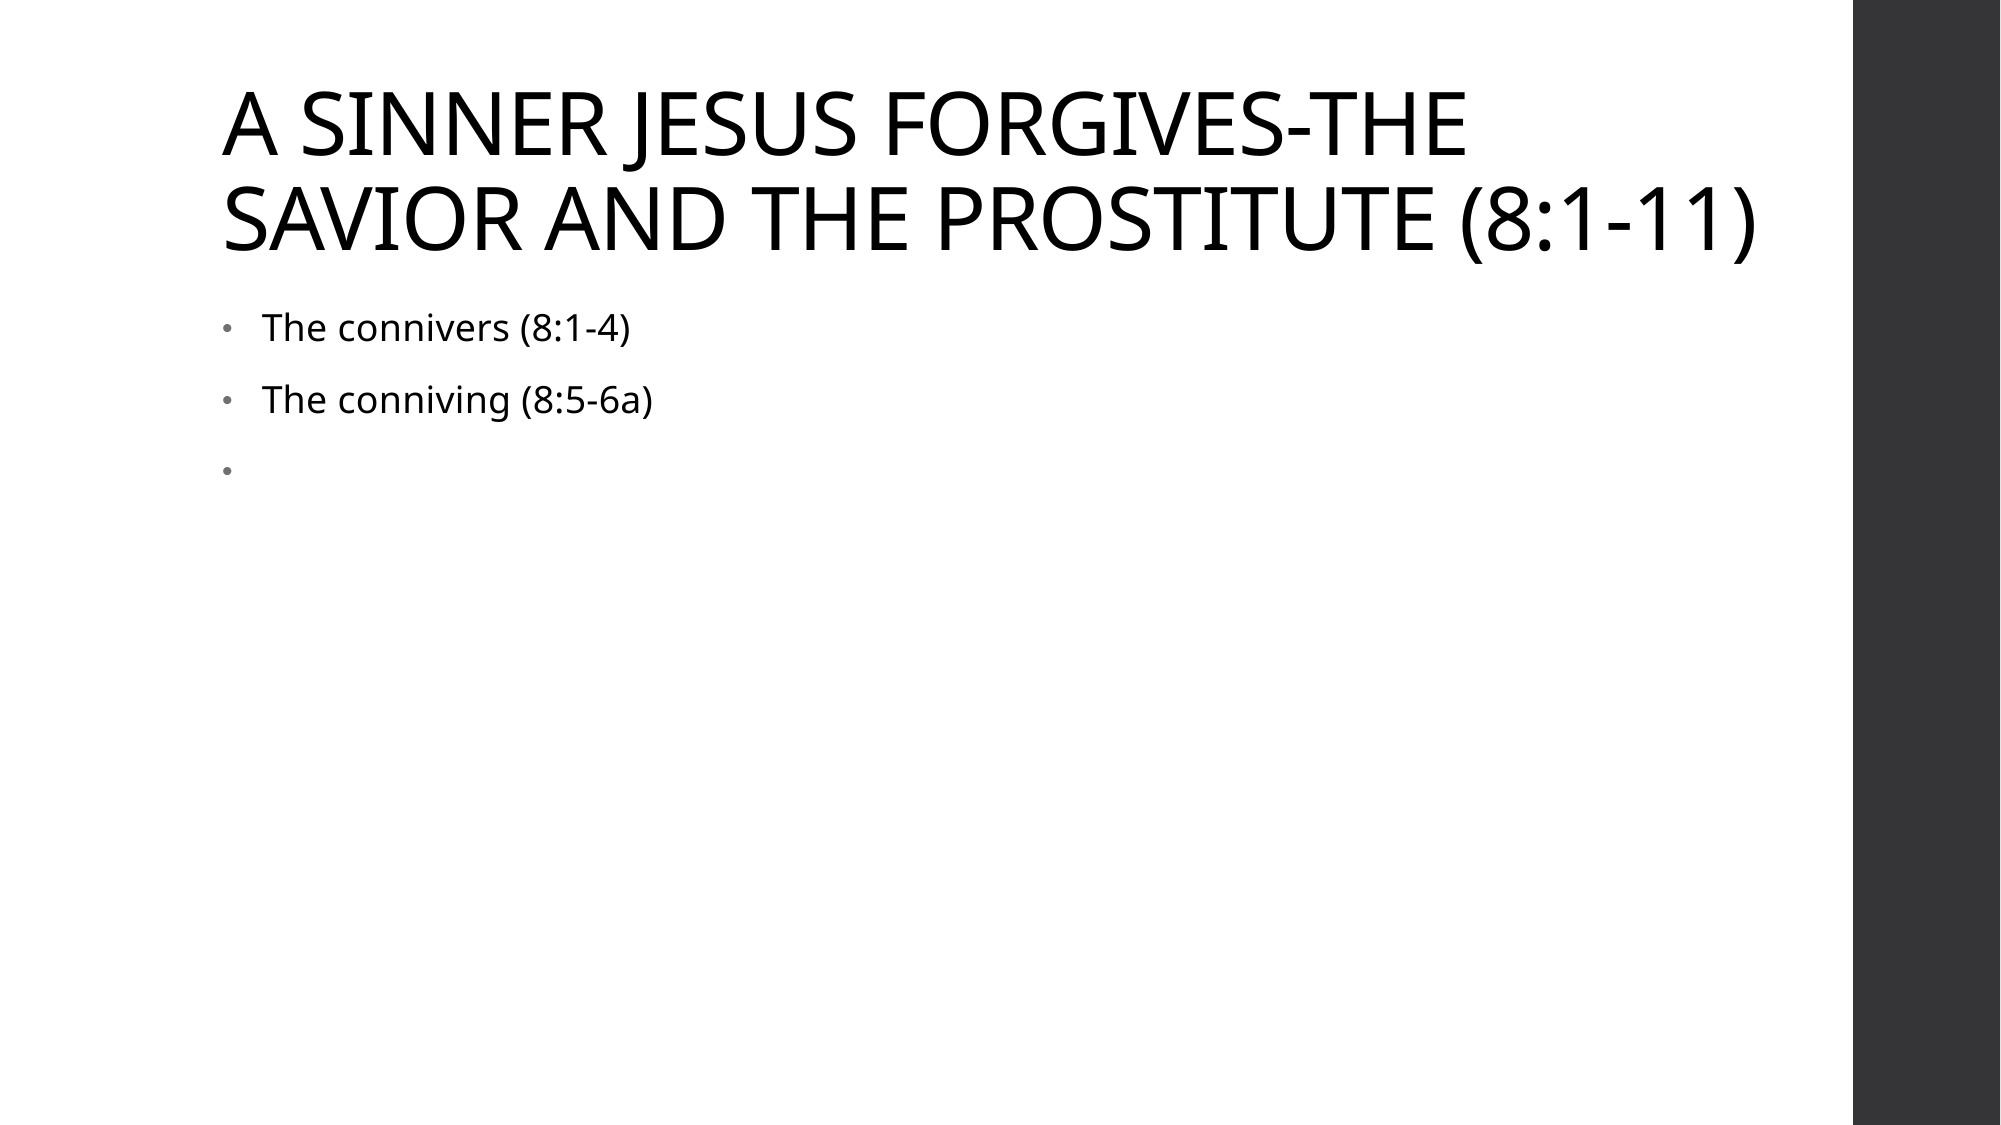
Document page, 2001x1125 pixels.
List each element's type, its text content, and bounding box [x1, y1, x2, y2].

list The connivers (8:1-4) The conniving (8:5-6a) [206, 299, 1617, 1014]
title A SINNER JESUS FORGIVES-THE SAVIOR AND THE PROSTITUTE (8:1-11) [206, 60, 1797, 278]
